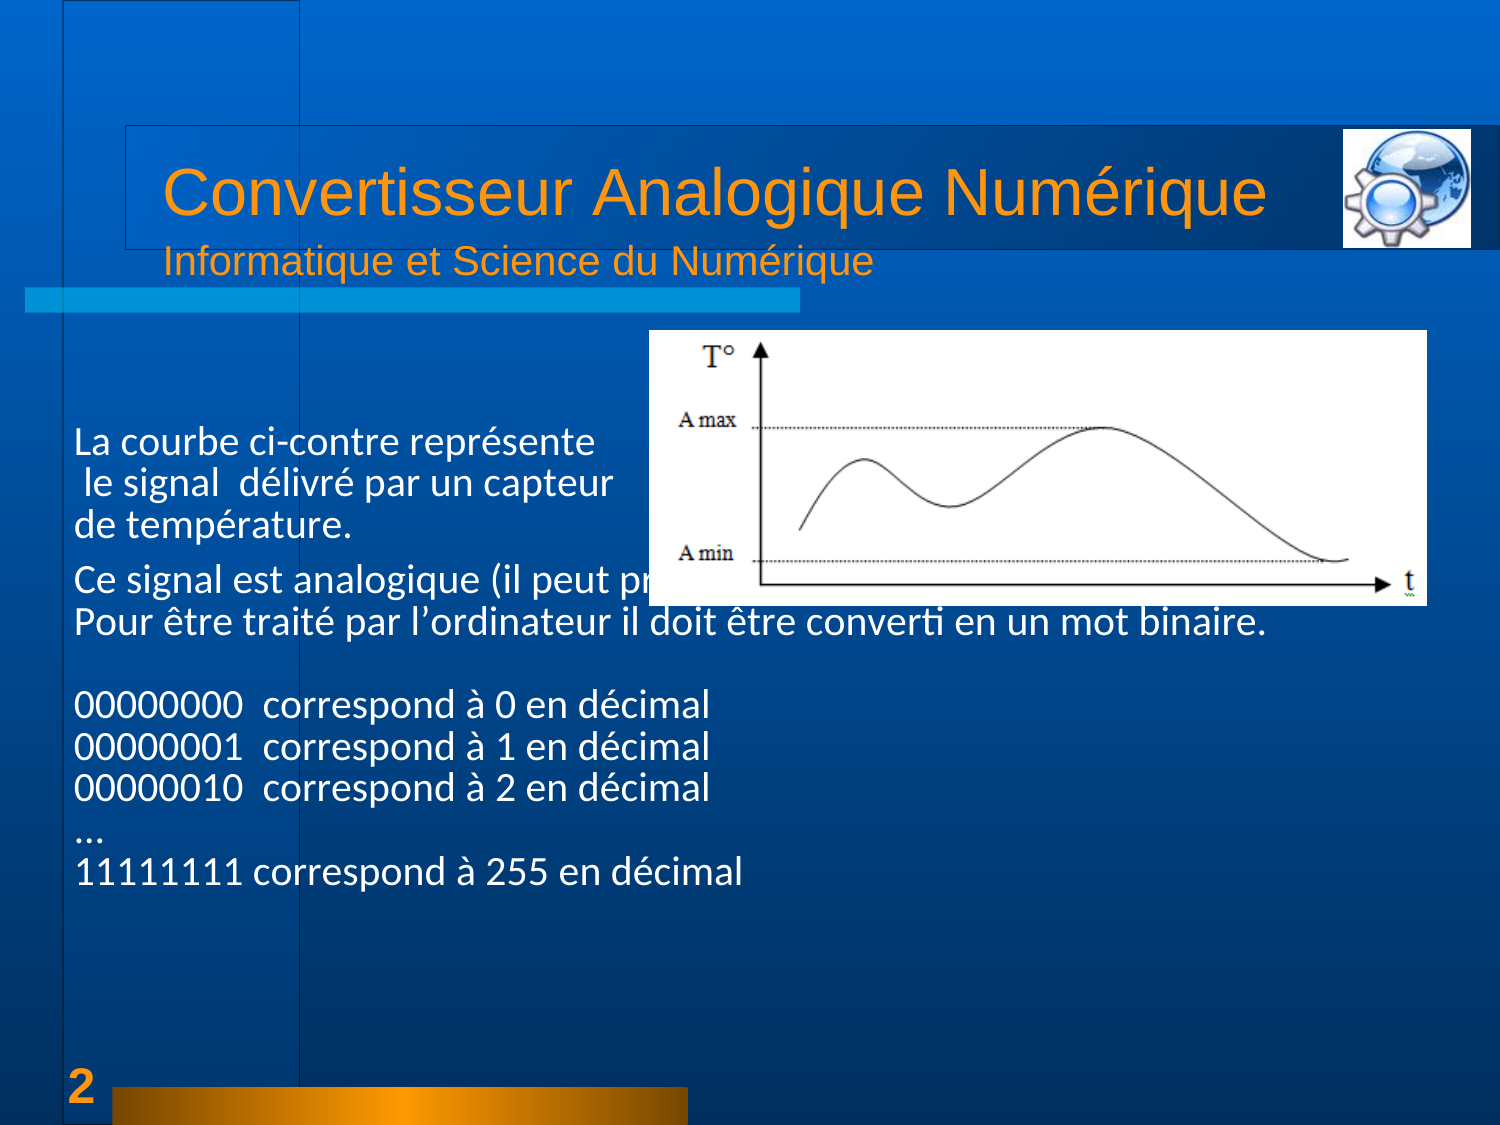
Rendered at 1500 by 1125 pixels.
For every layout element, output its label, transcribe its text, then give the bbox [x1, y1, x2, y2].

picture [649, 330, 1427, 606]
picture [1343, 129, 1471, 248]
text_box La courbe ci-contre représente le signal délivré par un capteur de température. Ce signal est analogique (il peut prendre une infinité de valeurs continues). Pour être traité par l’ordinateur il doit être converti en un mot binaire. 00000000 correspond à 0 en décimal 00000001 correspond à 1 en décimal 00000010 correspond à 2 en décimal ... 11111111 correspond à 255 en décimal [59, 324, 1477, 1029]
